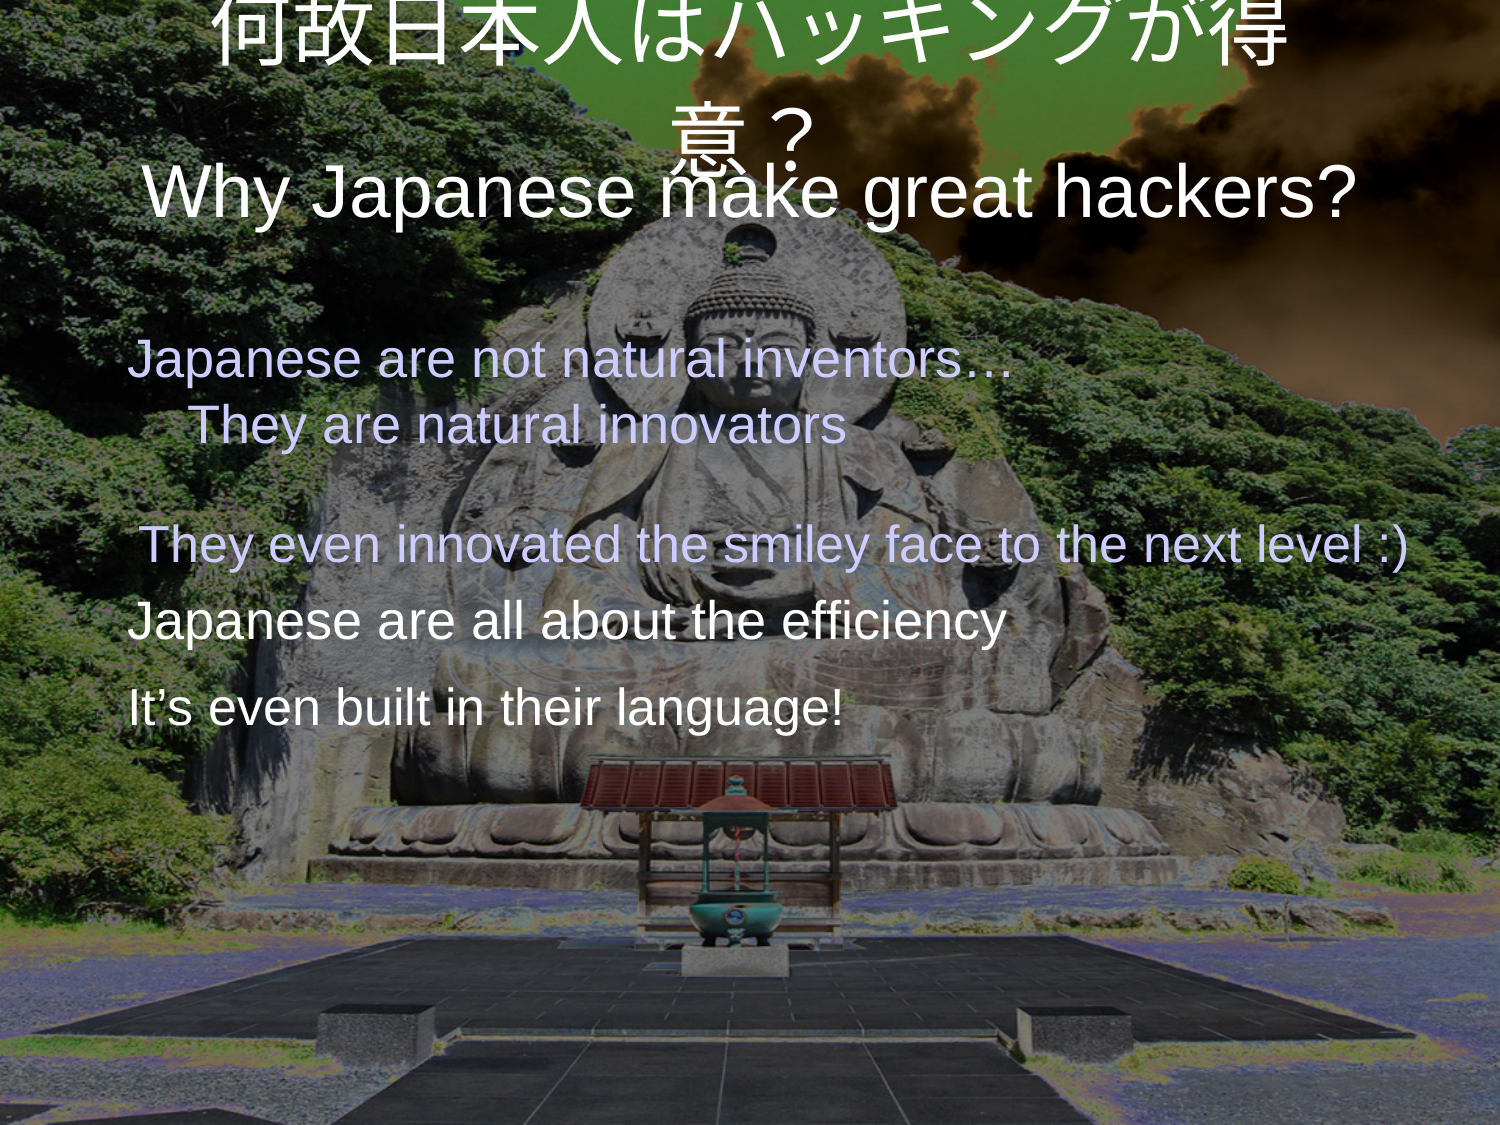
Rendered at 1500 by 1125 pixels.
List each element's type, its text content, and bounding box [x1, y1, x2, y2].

title Why Japanese make great hackers? [112, 176, 1388, 288]
list Japanese are not natural inventors… They are natural innovators [112, 324, 1388, 476]
text_box They even innovated the smiley face to the next level :)‏ [124, 501, 1500, 591]
title 何故日本人はハッキングが得意？ [112, 0, 1388, 176]
text_box Japanese are all about the efficiency [112, 586, 1388, 674]
text_box It’s even built in their language! [112, 674, 1388, 763]
picture [0, 0, 1500, 1125]
